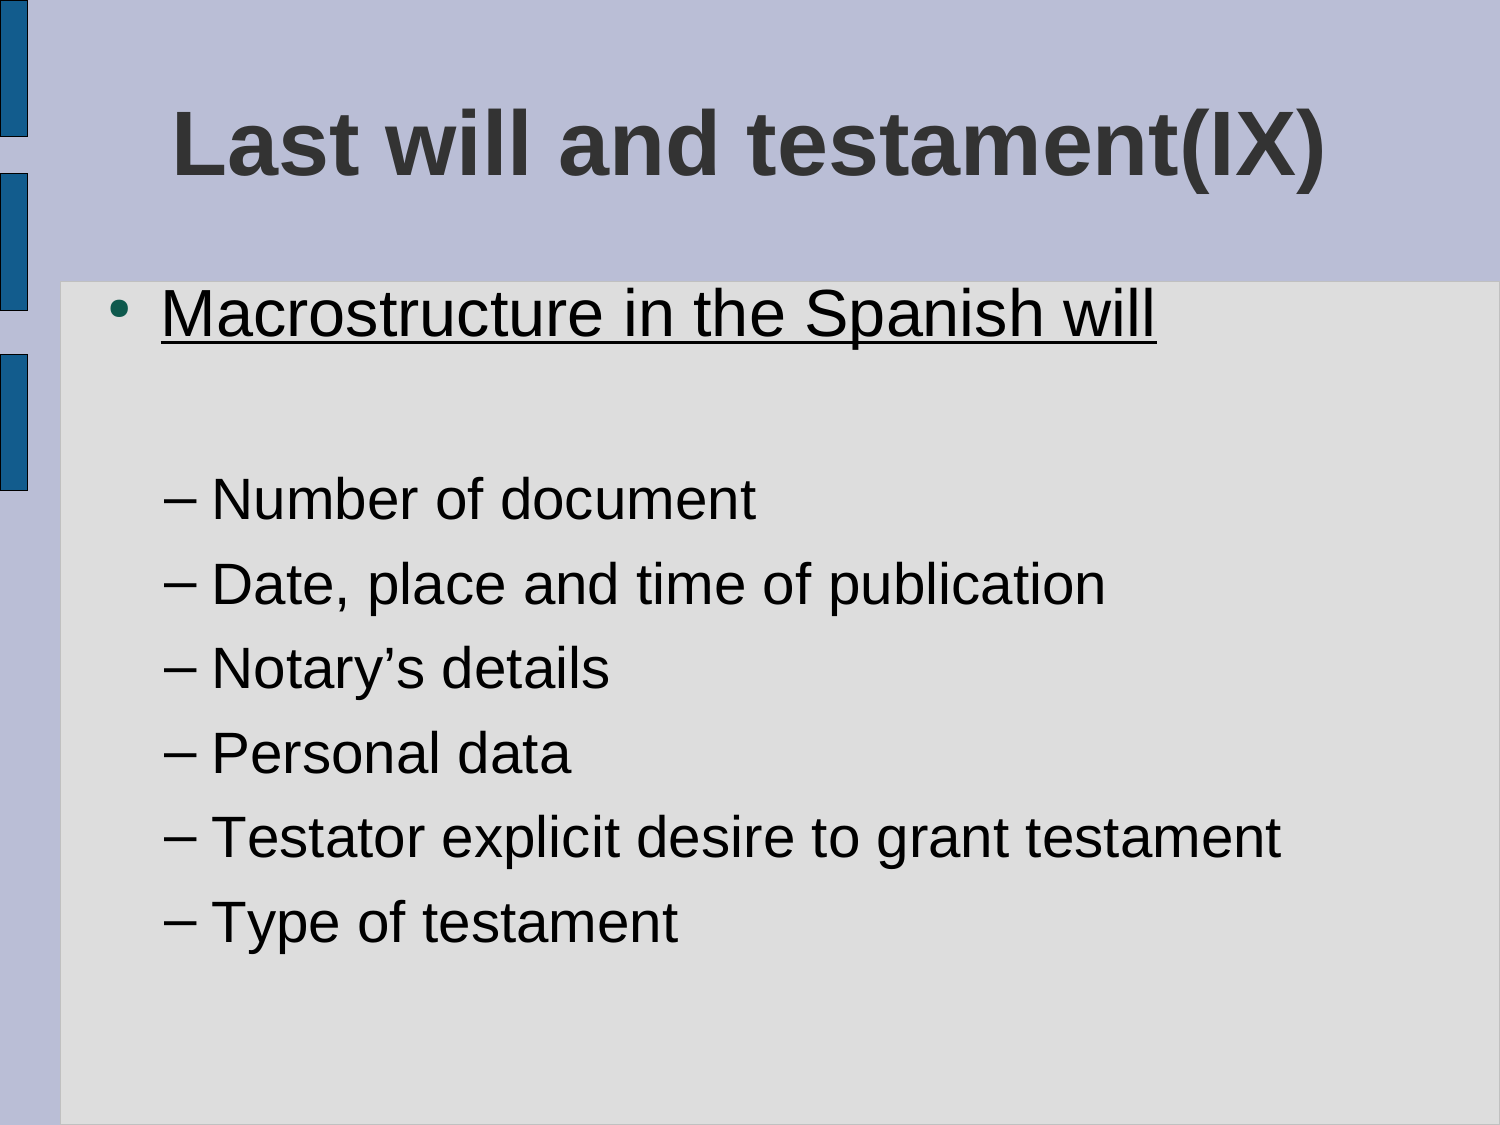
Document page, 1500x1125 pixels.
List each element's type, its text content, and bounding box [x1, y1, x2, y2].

list Macrostructure in the Spanish will Number of document Date, place and time of publication Notary’s details Personal data Testator explicit desire to grant testament Type of testament [75, 262, 1426, 1006]
title Last will and testament(IX) [75, 45, 1426, 233]
